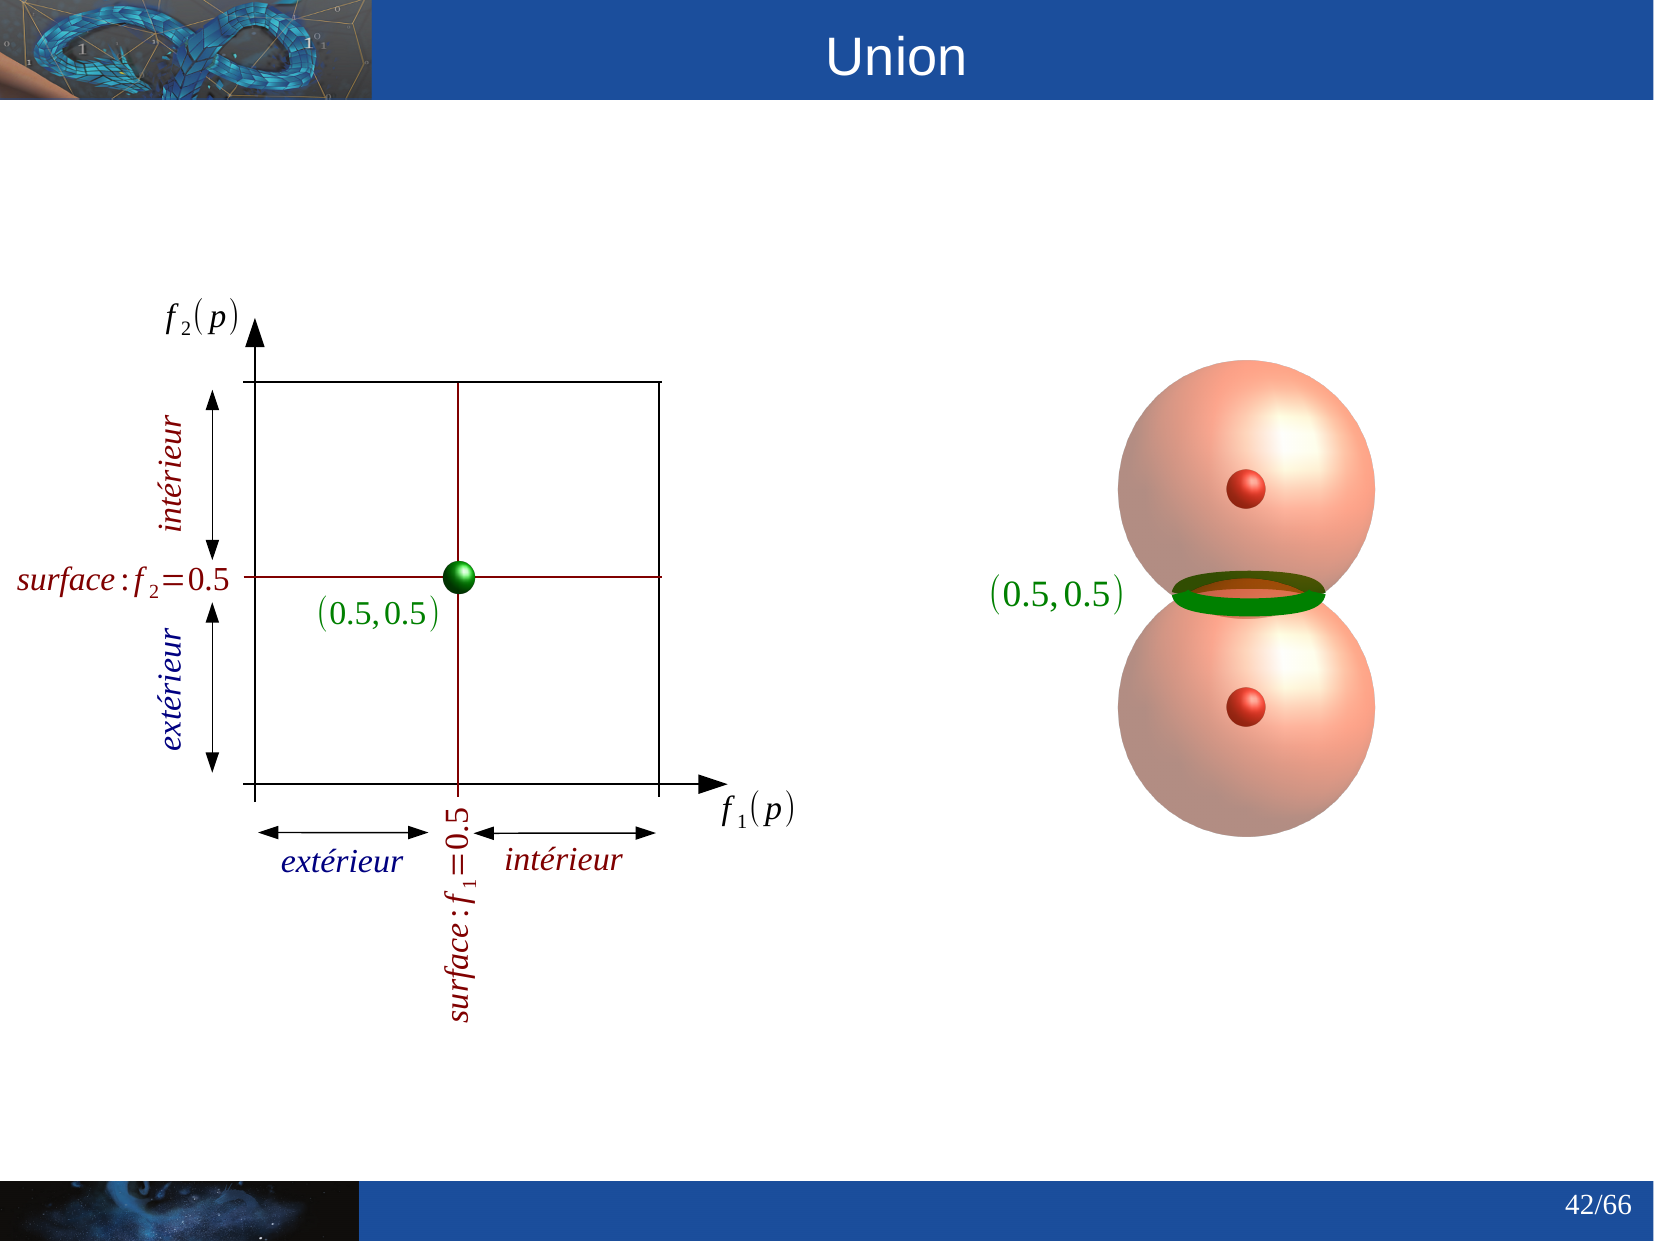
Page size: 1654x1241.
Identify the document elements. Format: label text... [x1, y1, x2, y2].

chart [277, 842, 409, 880]
chart [717, 789, 800, 833]
chart [151, 623, 189, 755]
chart [500, 841, 629, 879]
chart [12, 560, 234, 604]
chart [313, 594, 444, 635]
chart [438, 804, 481, 1028]
chart [161, 296, 243, 340]
picture [0, 0, 1654, 100]
picture [0, 1181, 1654, 1241]
chart [982, 573, 1131, 618]
title Union [387, 10, 1407, 102]
chart [151, 409, 189, 538]
